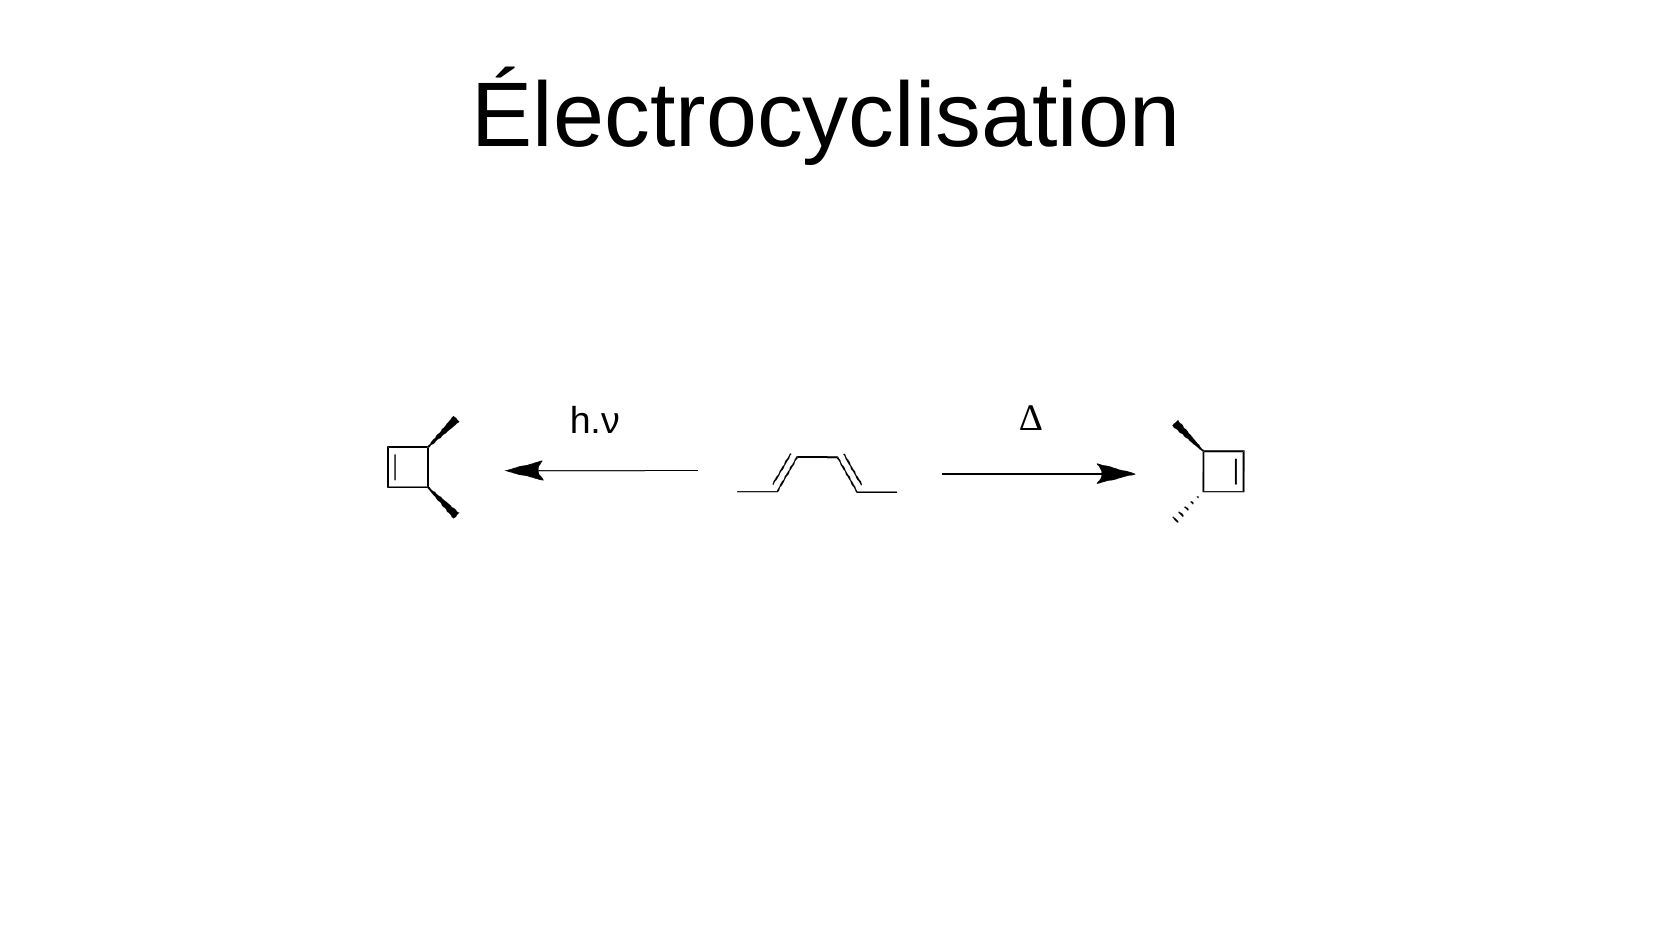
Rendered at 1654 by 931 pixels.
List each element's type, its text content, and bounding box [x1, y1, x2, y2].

picture [354, 376, 1322, 591]
text_box h.ν [555, 392, 756, 449]
text_box Δ [1003, 389, 1134, 447]
title Électrocyclisation [82, 37, 1571, 193]
